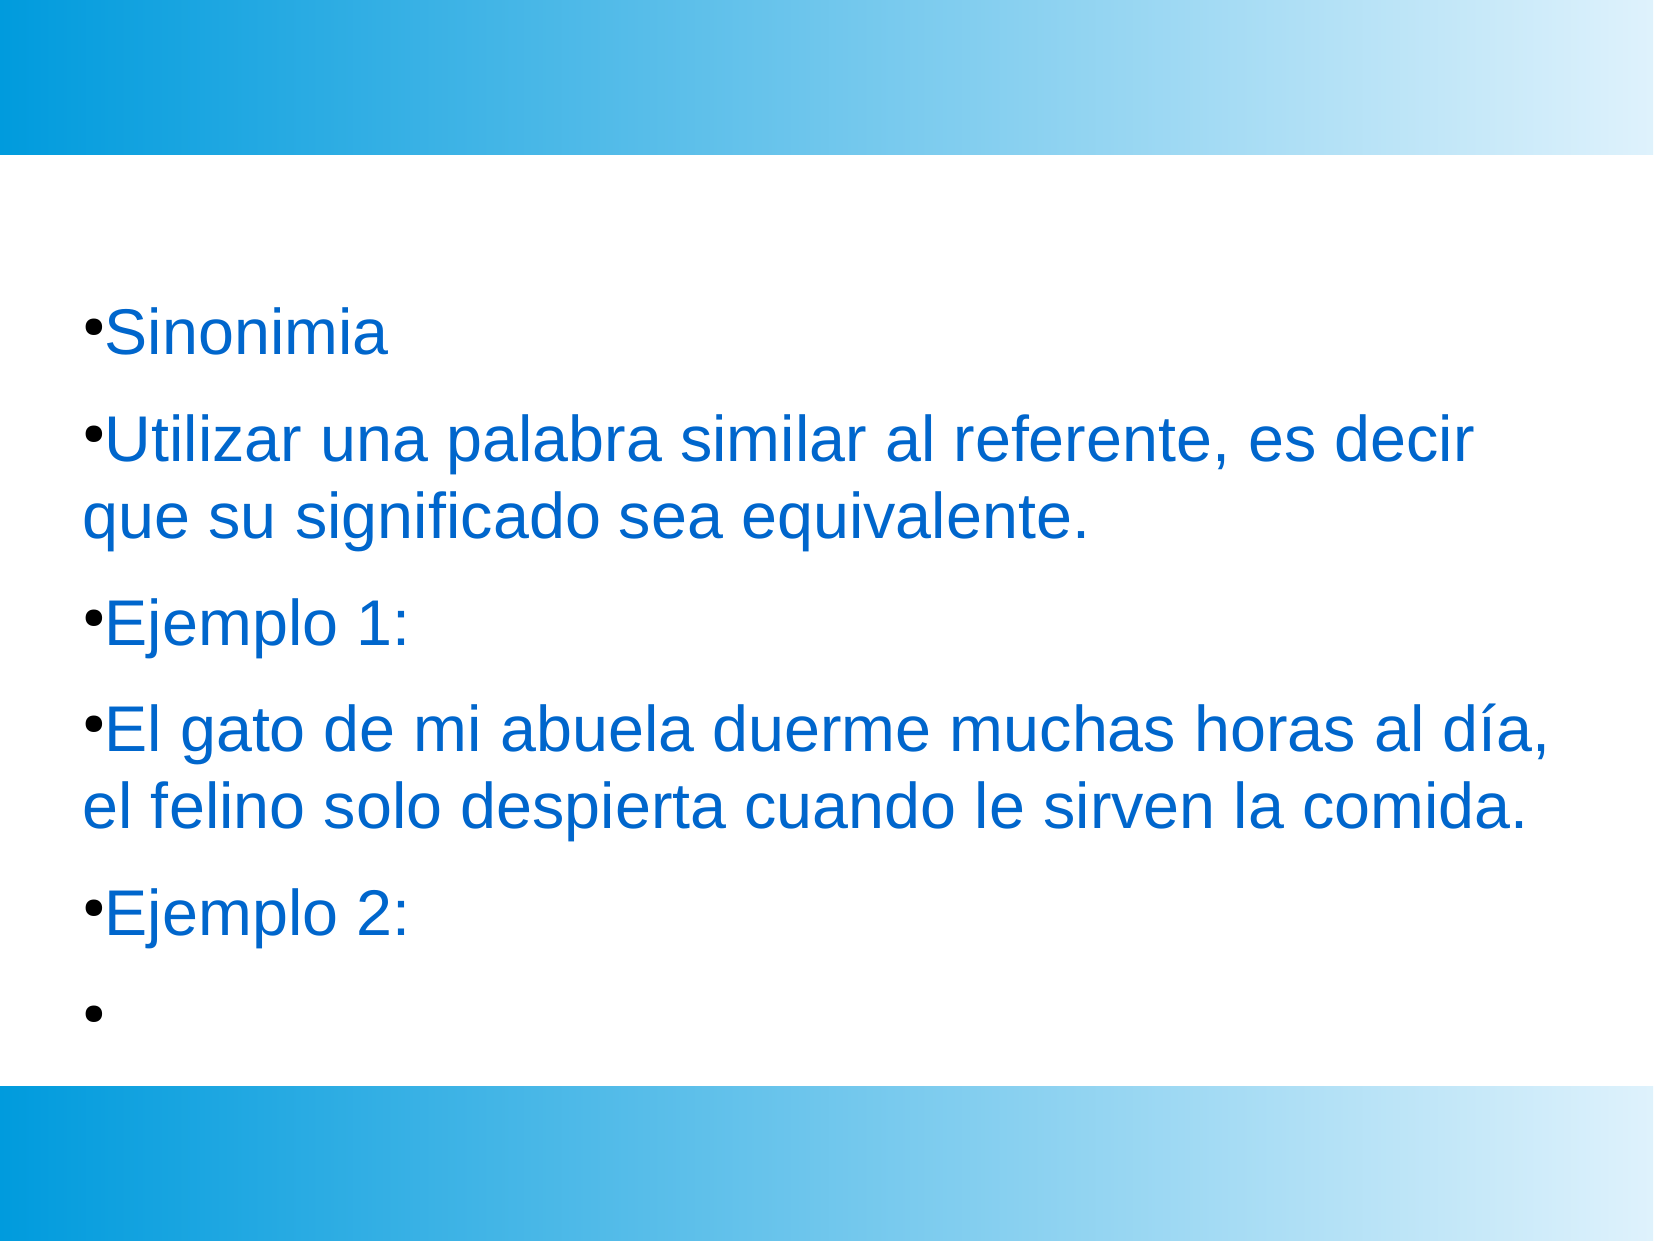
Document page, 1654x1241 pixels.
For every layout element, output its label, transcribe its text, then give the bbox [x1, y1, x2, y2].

list Sinonimia Utilizar una palabra similar al referente, es decir que su significado sea equivalente. Ejemplo 1: El gato de mi abuela duerme muchas horas al día, el felino solo despierta cuando le sirven la comida. Ejemplo 2: [82, 290, 1571, 1010]
